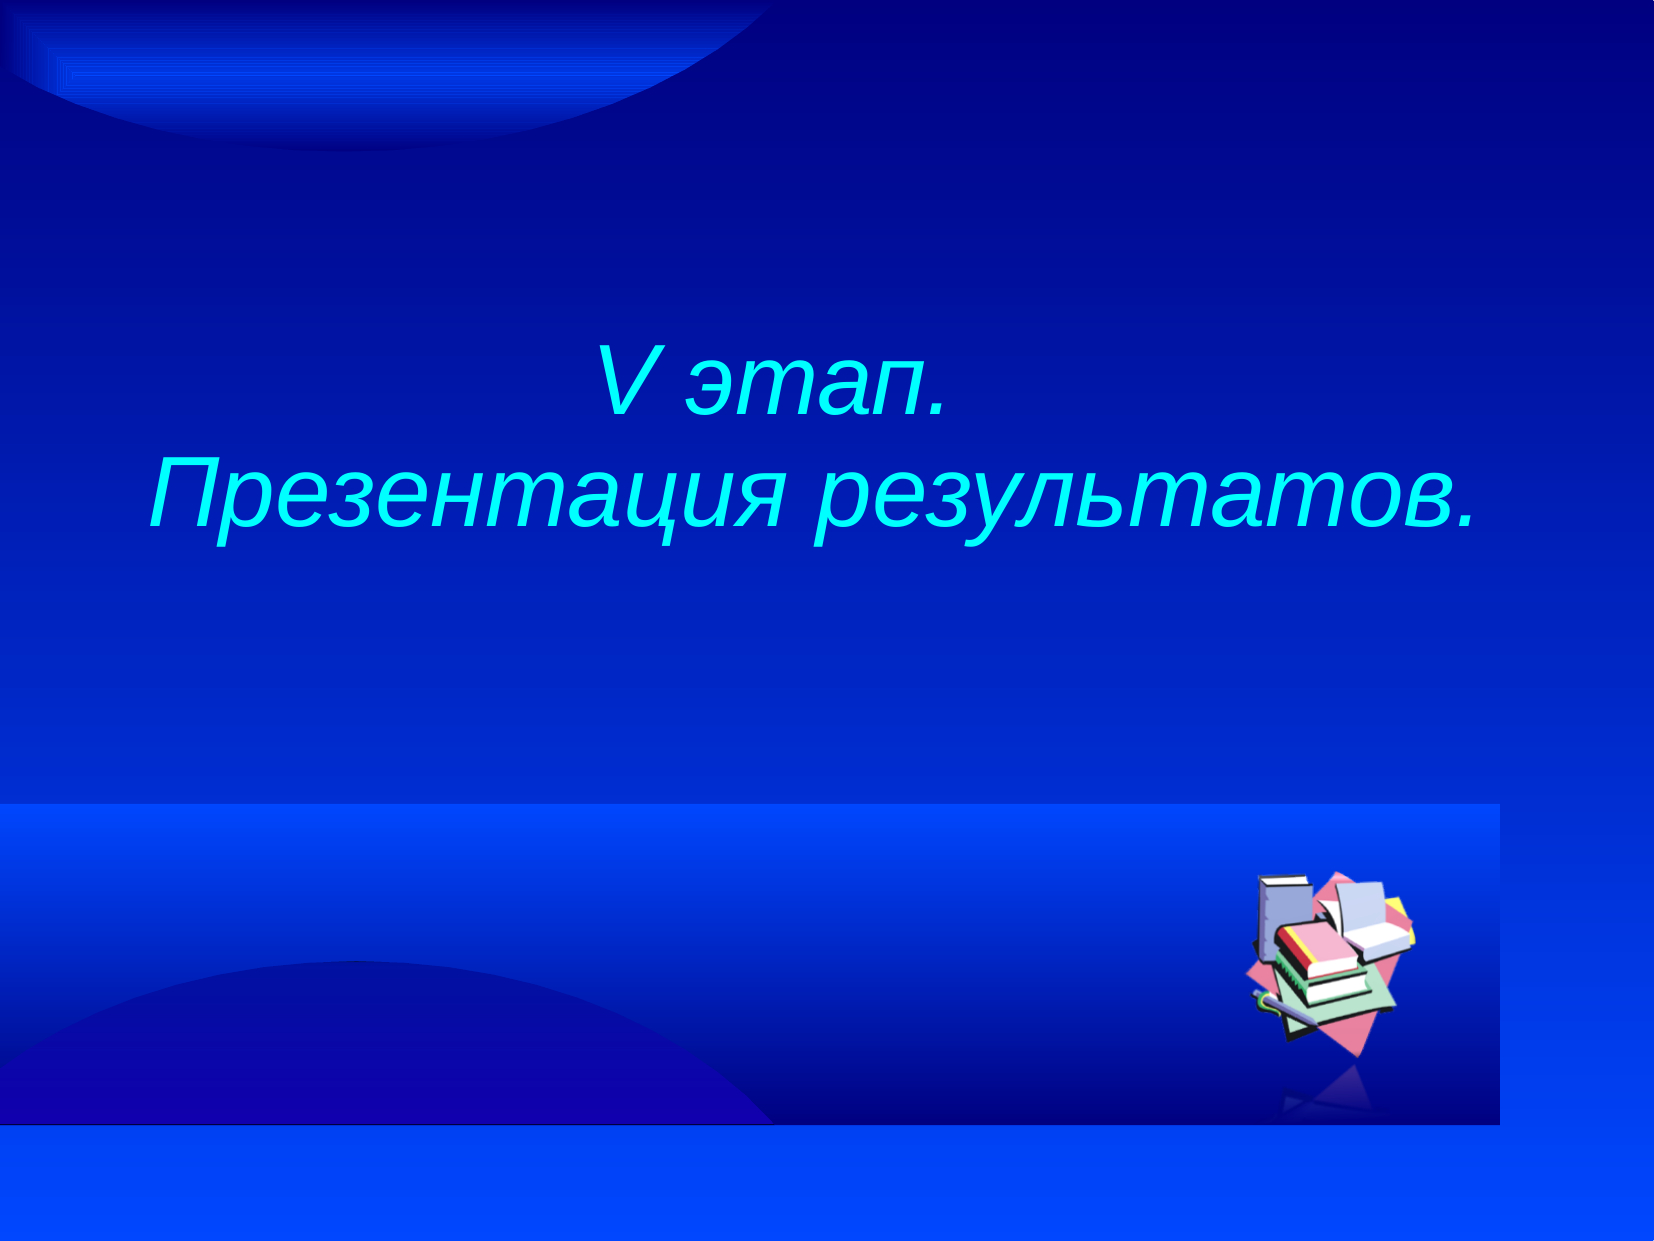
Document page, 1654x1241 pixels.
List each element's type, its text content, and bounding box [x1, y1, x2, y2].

text_box V этап. Презентация результатов. [132, 316, 1528, 555]
picture [1234, 868, 1422, 1241]
